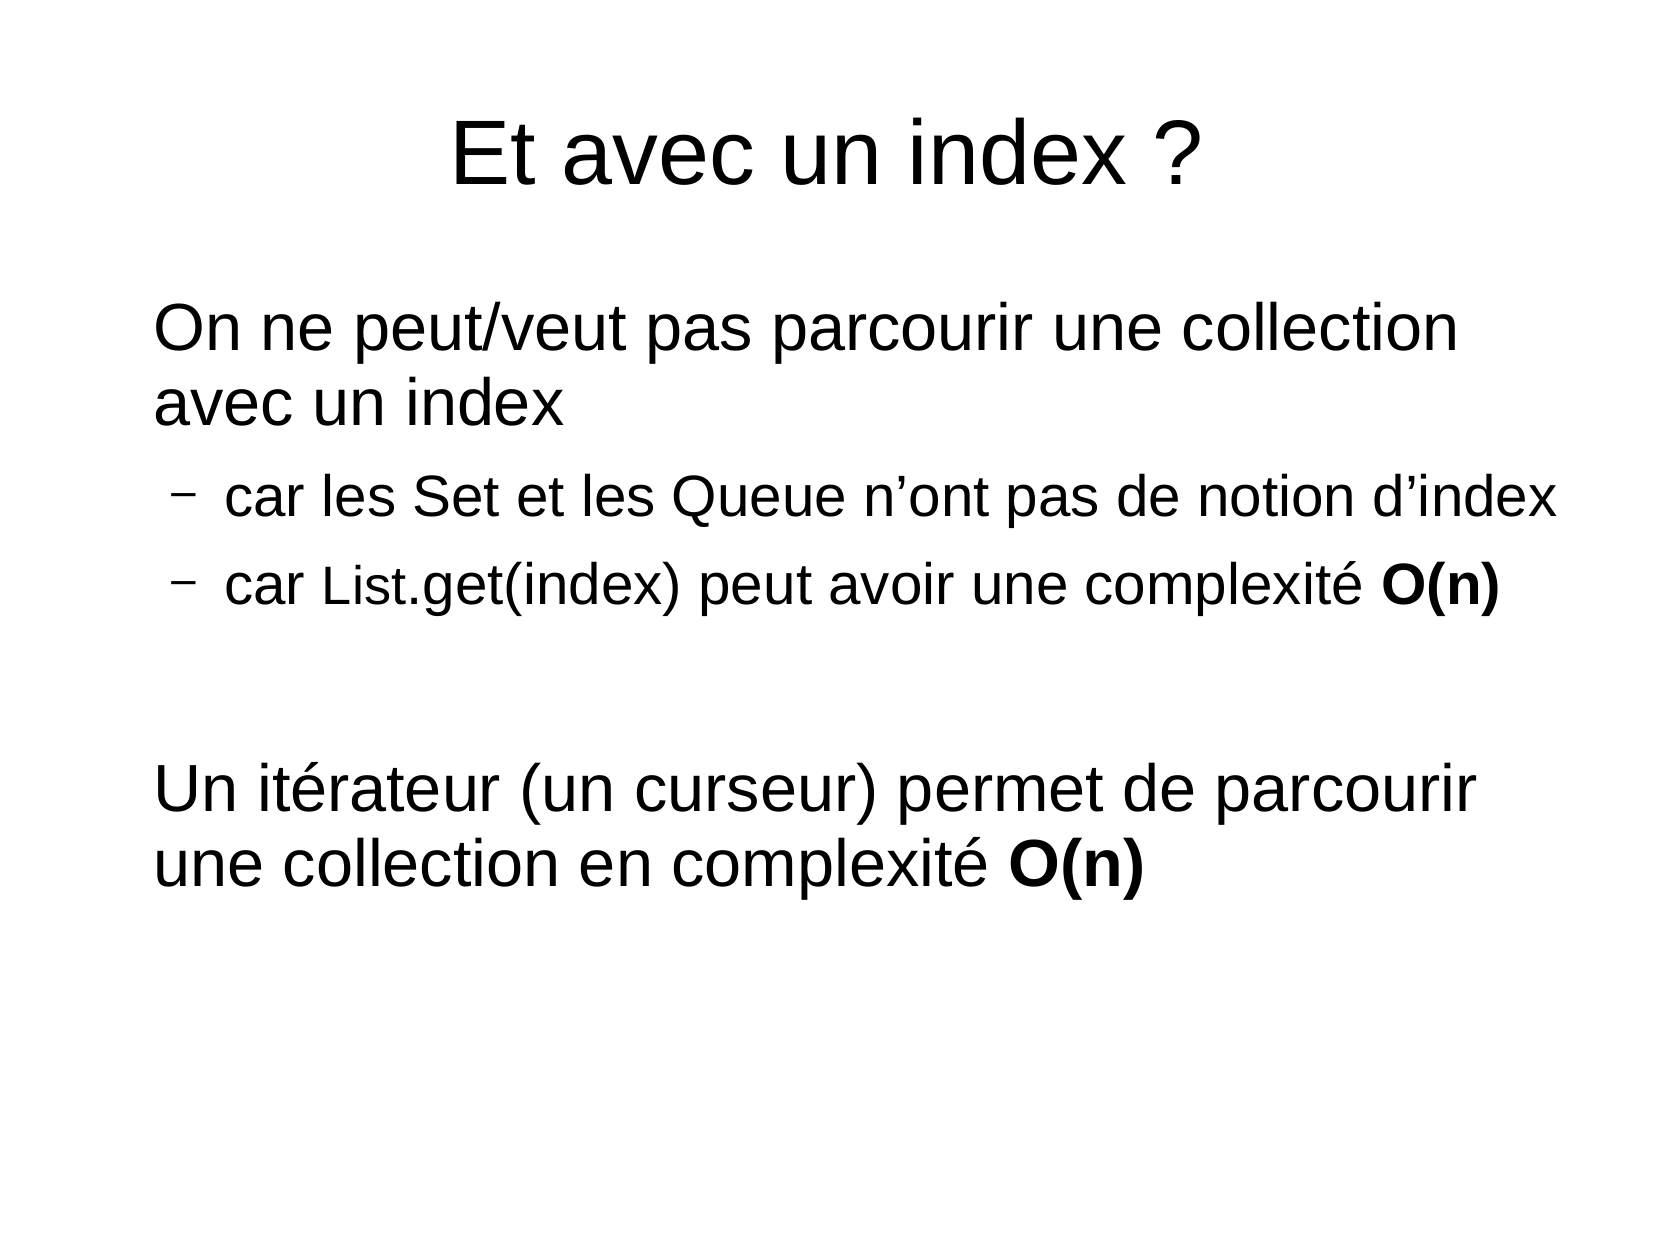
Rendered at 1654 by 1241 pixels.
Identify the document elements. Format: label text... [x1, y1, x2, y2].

list On ne peut/veut pas parcourir une collection avec un index car les Set et les Queue n’ont pas de notion d’index car List.get(index) peut avoir une complexité O(n) Un itérateur (un curseur) permet de parcourir une collection en complexité O(n) [82, 290, 1571, 1111]
title Et avec un index ? [82, 49, 1571, 257]
